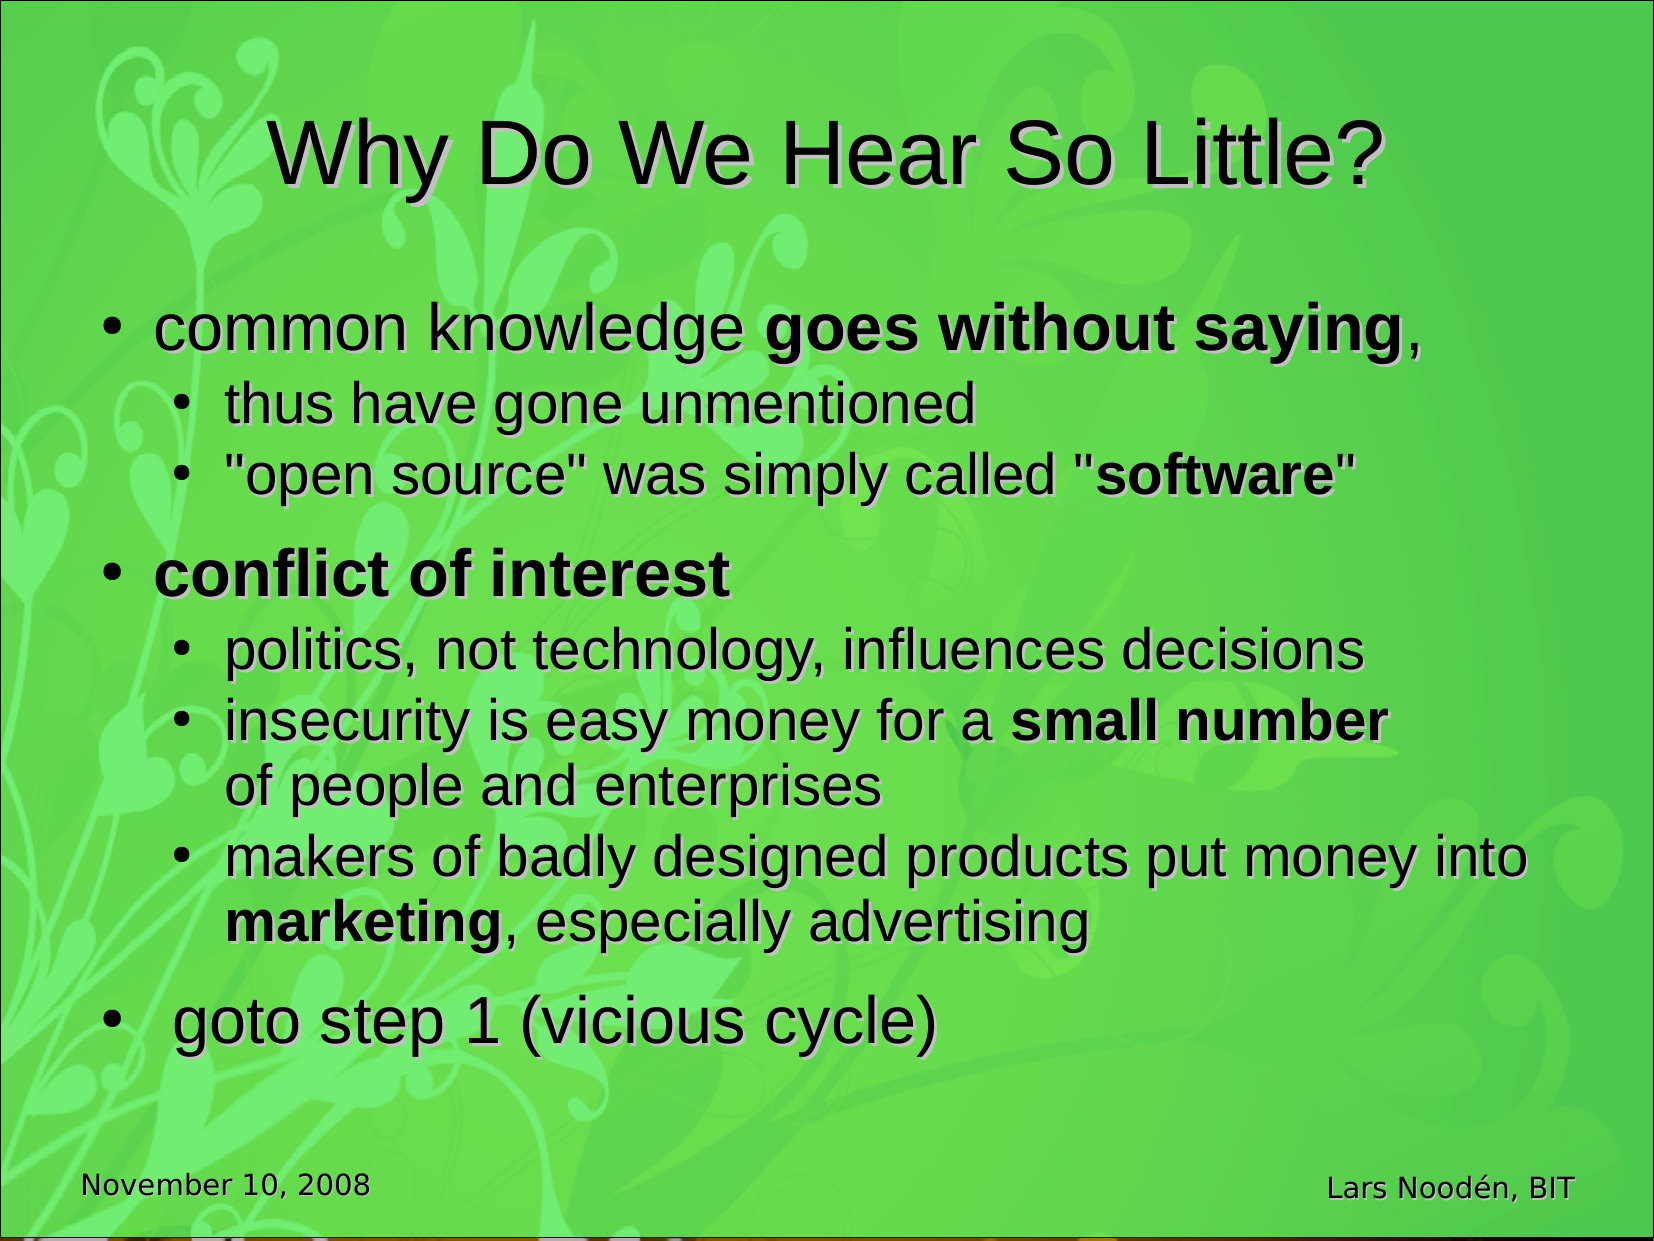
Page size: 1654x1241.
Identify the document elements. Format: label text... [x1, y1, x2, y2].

list common knowledge goes without saying, thus have gone unmentioned "open source" was simply called "software" conflict of interest politics, not technology, influences decisions insecurity is easy money for a small number of people and enterprises makers of badly designed products put money into marketing, especially advertising goto step 1 (vicious cycle) [82, 290, 1571, 1094]
title Why Do We Hear So Little? [82, 49, 1571, 257]
